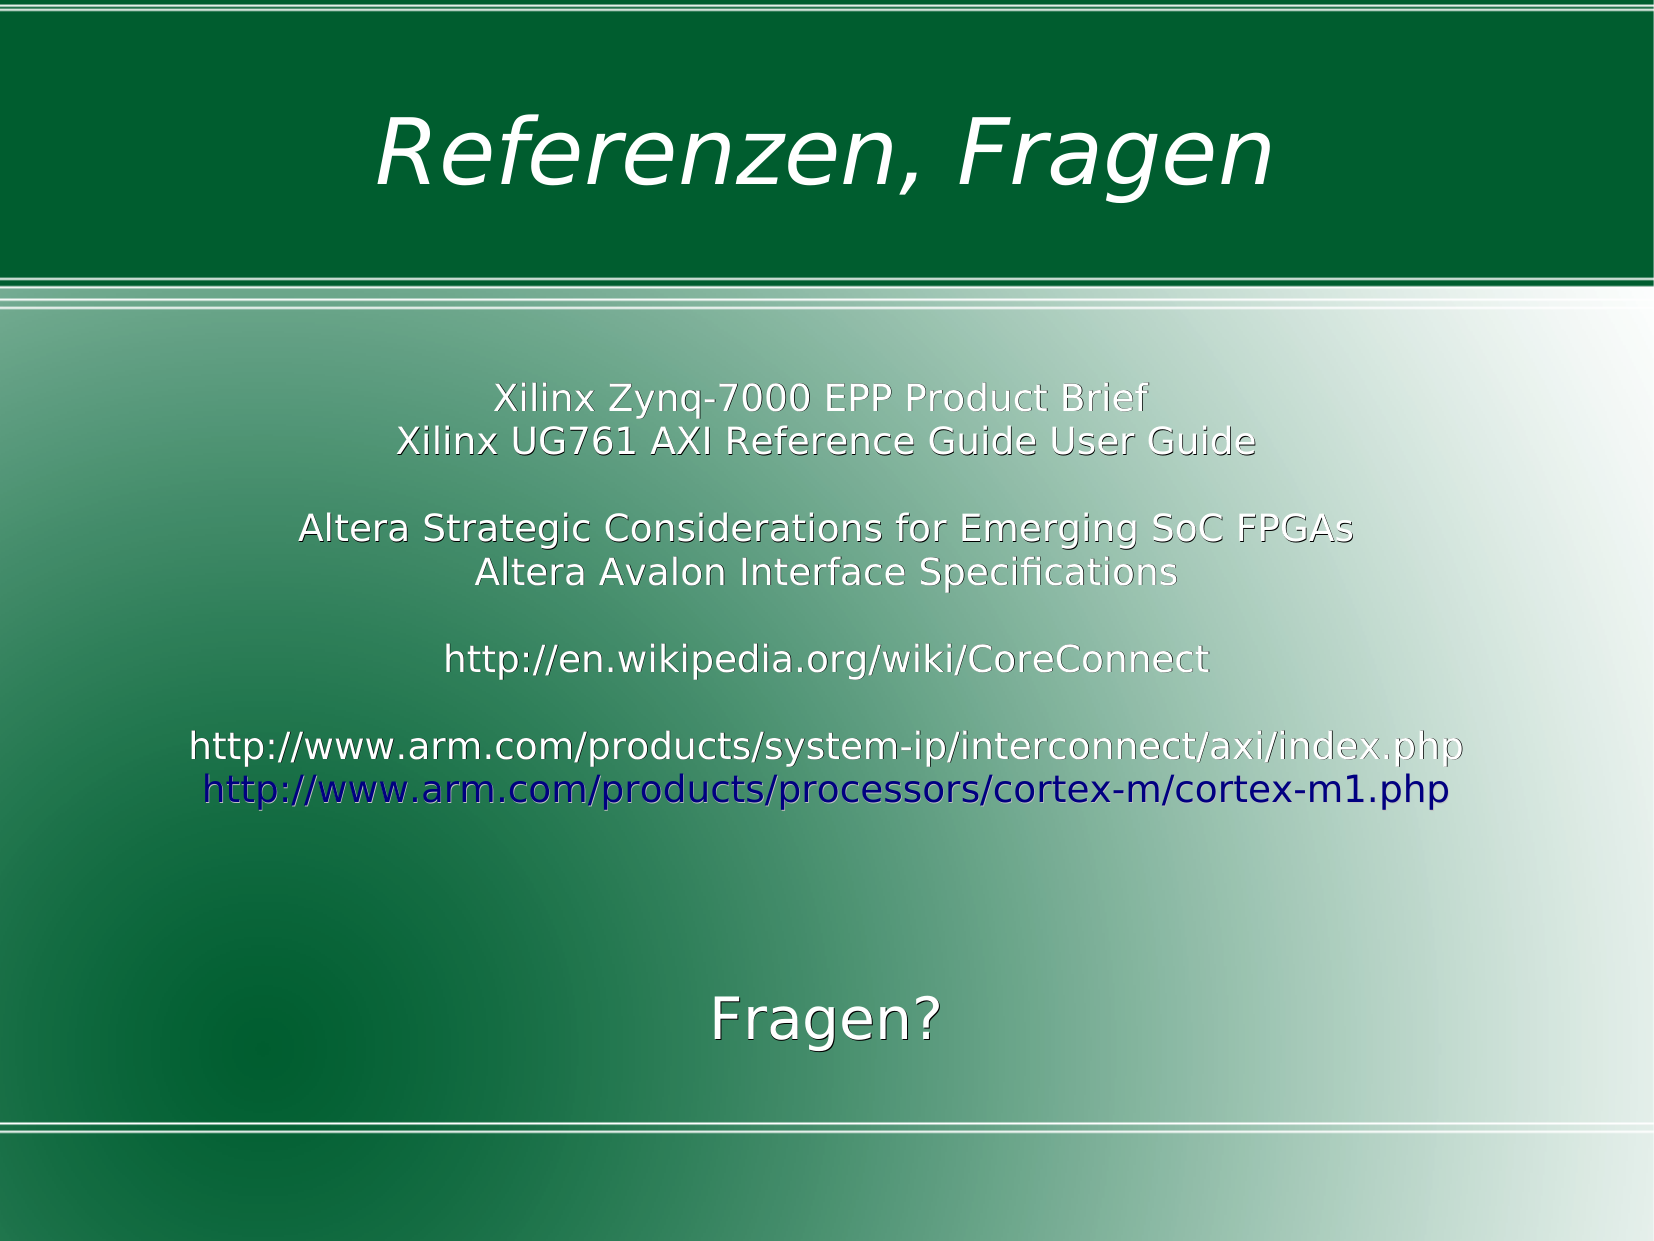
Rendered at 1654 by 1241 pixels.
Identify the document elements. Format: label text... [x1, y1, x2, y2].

picture [0, 0, 1654, 1241]
subtitle Xilinx Zynq-7000 EPP Product Brief Xilinx UG761 AXI Reference Guide User Guide Altera Strategic Considerations for Emerging SoC FPGAs Altera Avalon Interface Specifications http://en.wikipedia.org/wiki/CoreConnect http://www.arm.com/products/system-ip/interconnect/axi/index.php http://www.arm.com/products/processors/cortex-m/cortex-m1.php Fragen? [82, 337, 1571, 1093]
title Referenzen, Fragen [82, 56, 1571, 250]
